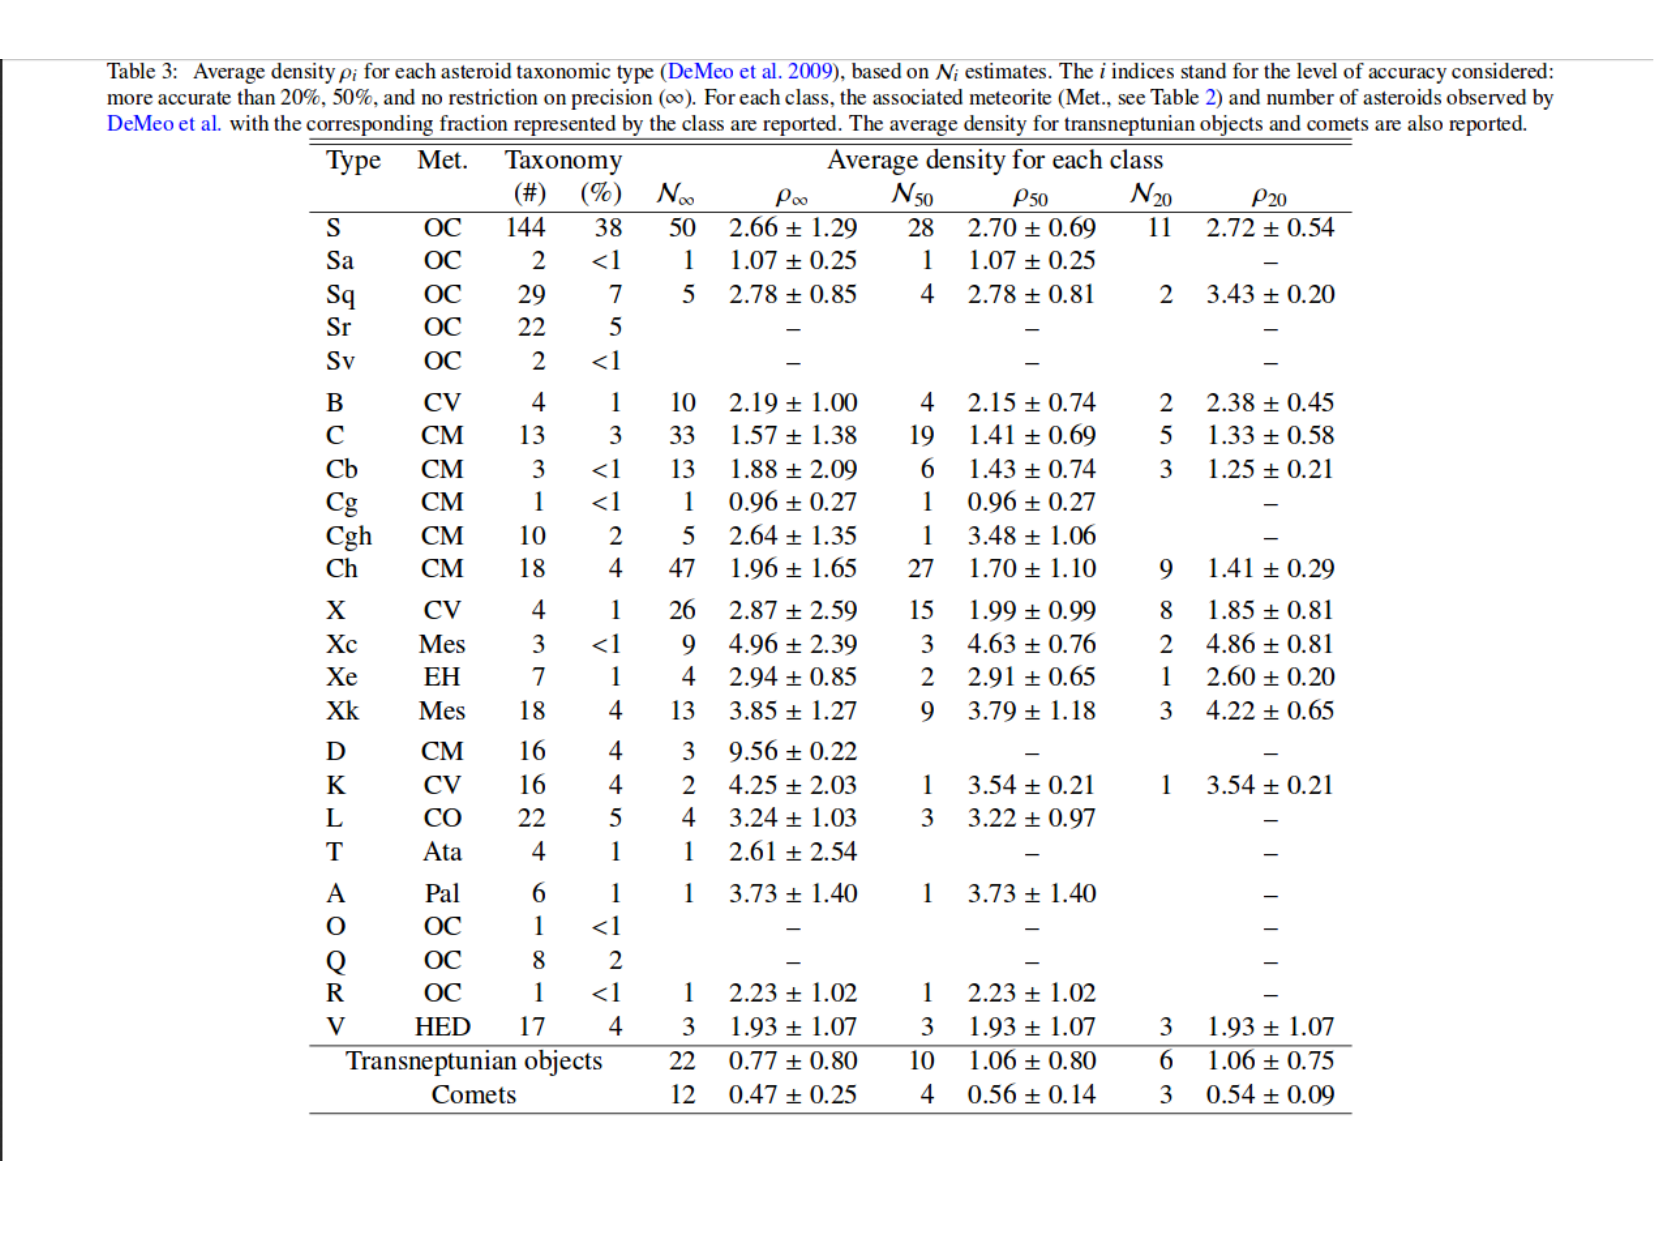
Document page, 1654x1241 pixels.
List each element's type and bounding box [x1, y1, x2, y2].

picture [0, 59, 1654, 1161]
